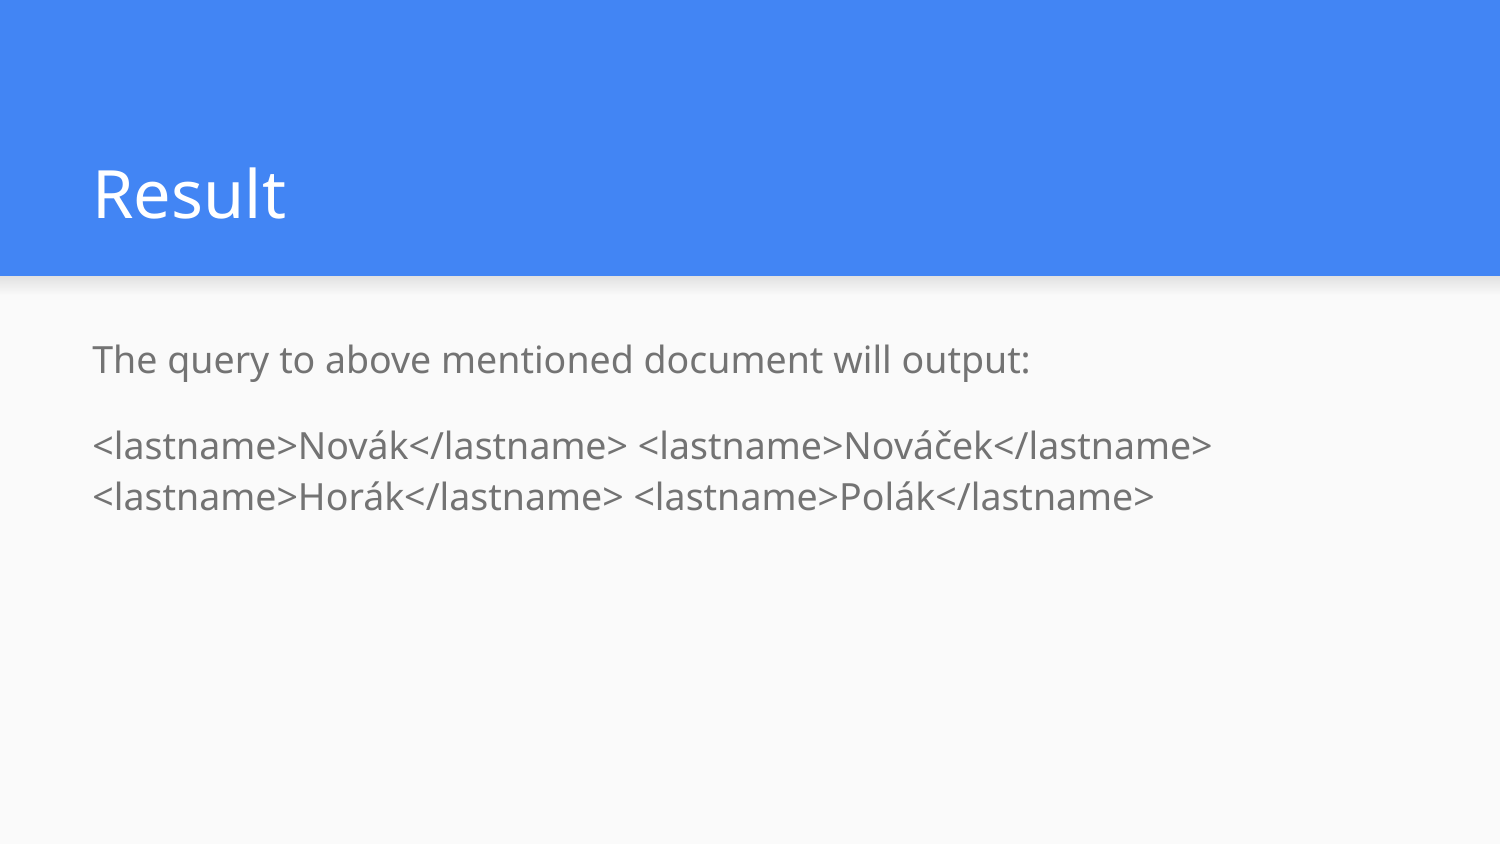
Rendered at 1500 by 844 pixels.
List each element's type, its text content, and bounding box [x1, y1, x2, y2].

list The query to above mentioned document will output: <lastname>Novák</lastname> <lastname>Nováček</lastname> <lastname>Horák</lastname> <lastname>Polák</lastname> [77, 314, 1427, 760]
title Result [77, 121, 1427, 248]
